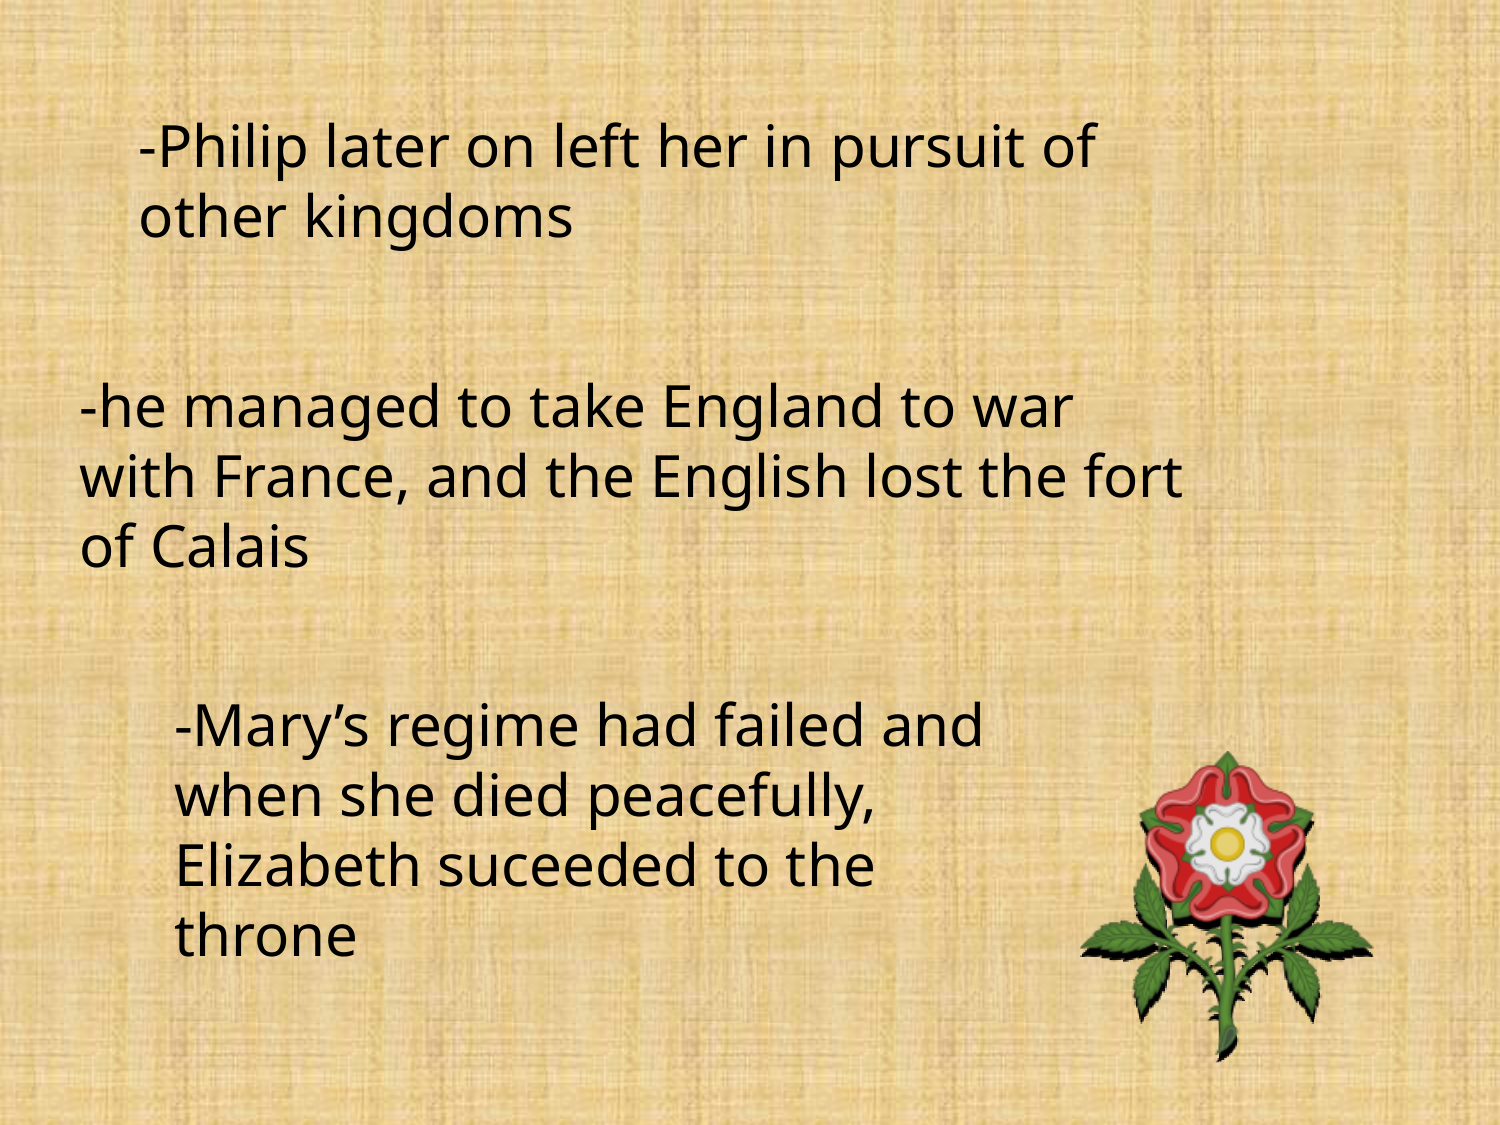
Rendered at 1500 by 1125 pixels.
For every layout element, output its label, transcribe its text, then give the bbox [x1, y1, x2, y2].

text_box -he managed to take England to war with France, and the English lost the fort of Calais [64, 361, 1211, 587]
text_box -Philip later on left her in pursuit of other kingdoms [123, 101, 1258, 257]
text_box -Mary’s regime had failed and when she died peacefully, Elizabeth suceeded to the throne [159, 680, 1034, 976]
picture [0, 0, 1500, 1125]
